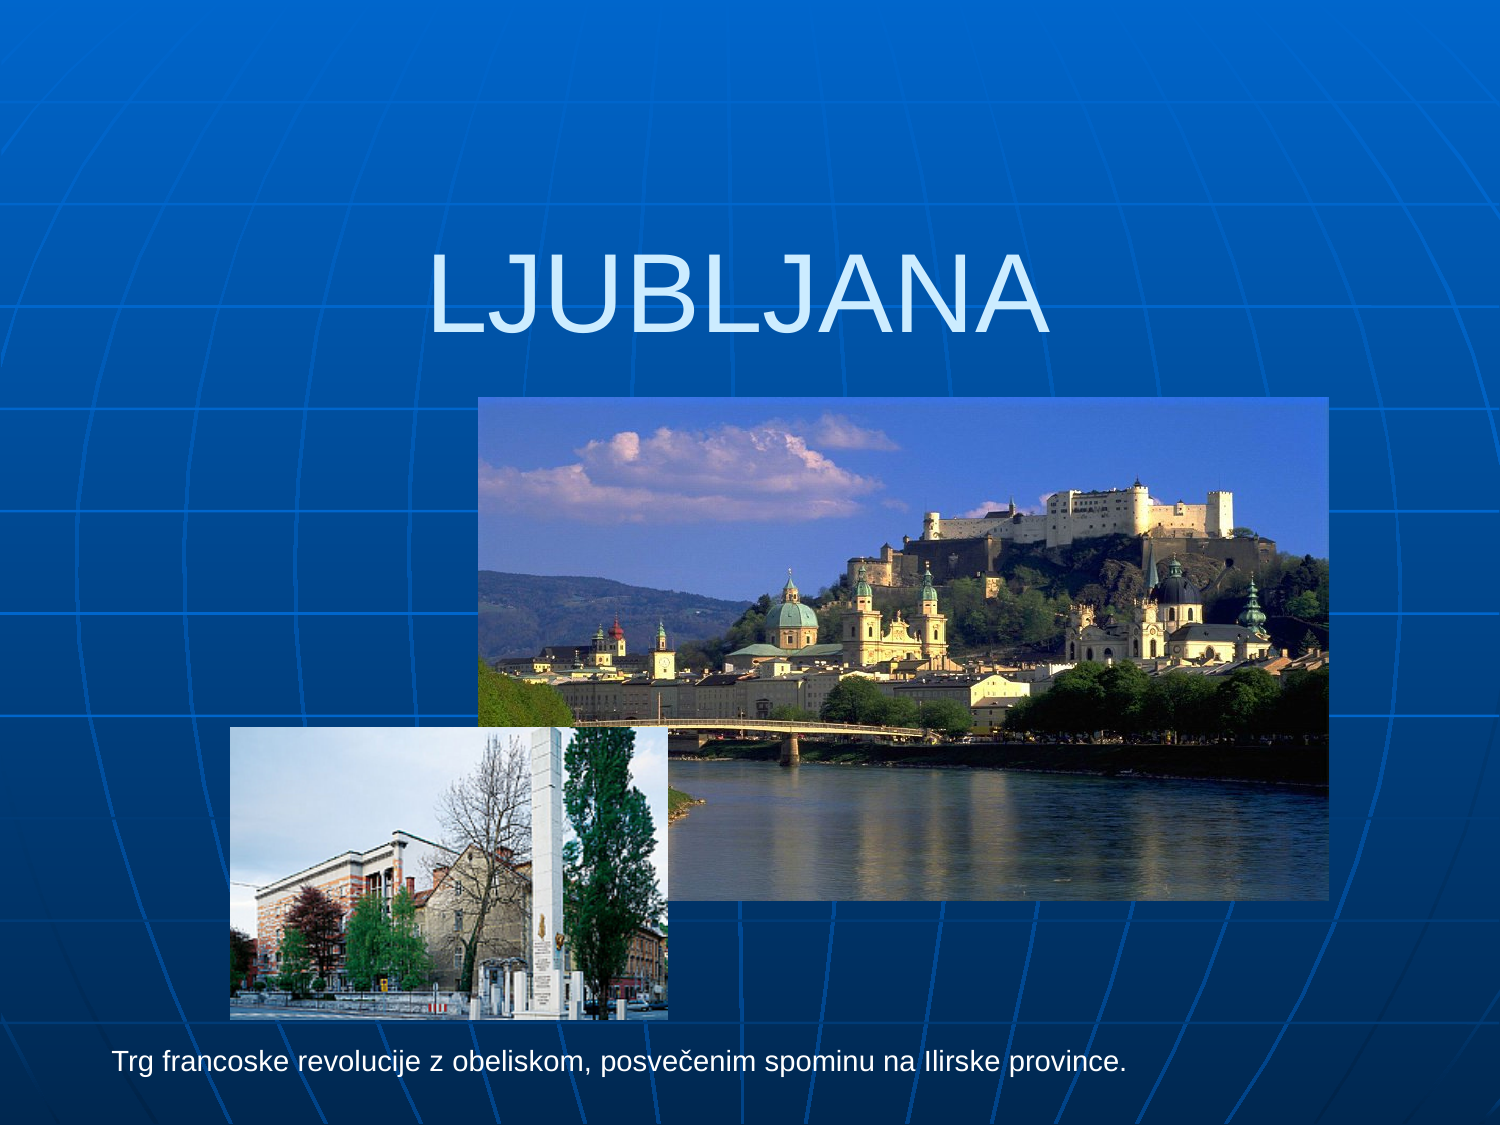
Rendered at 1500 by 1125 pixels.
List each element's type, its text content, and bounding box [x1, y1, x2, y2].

text_box Trg francoske revolucije z obeliskom, posvečenim spominu na Ilirske province. [96, 1034, 1153, 1085]
picture [230, 397, 1329, 1021]
title LJUBLJANA [100, 78, 1376, 363]
